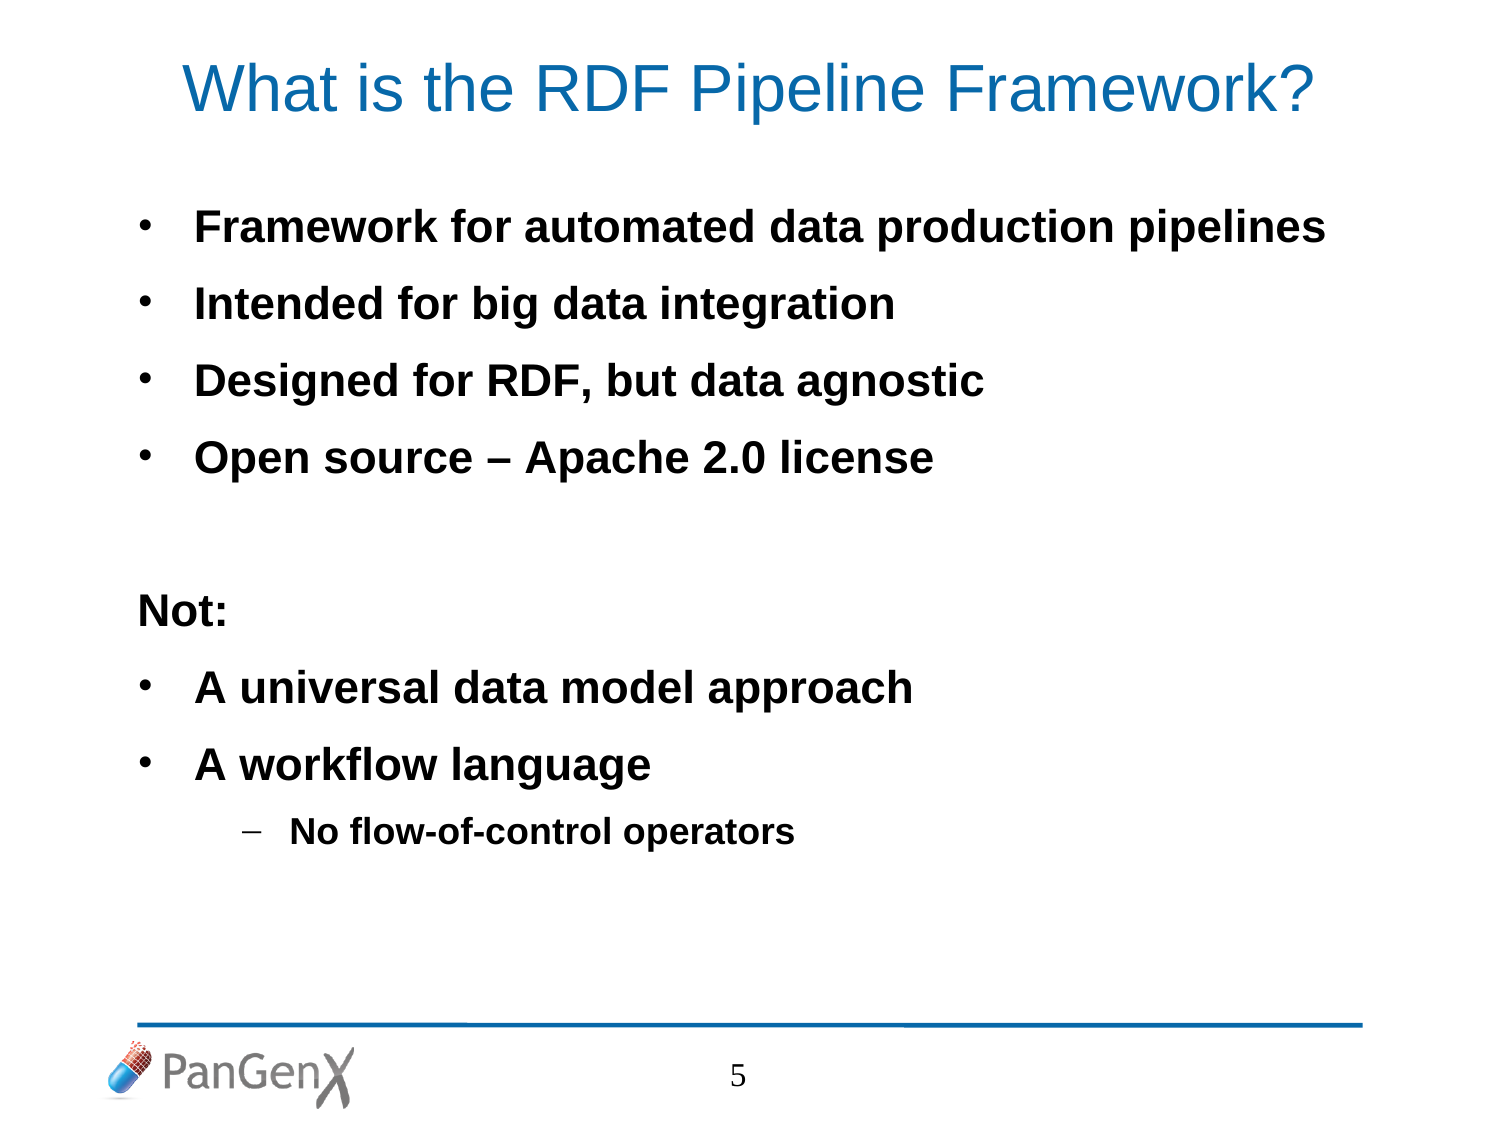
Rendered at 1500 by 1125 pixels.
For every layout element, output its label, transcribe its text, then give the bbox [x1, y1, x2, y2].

title What is the RDF Pipeline Framework? [0, 6, 1500, 149]
picture [89, 1041, 354, 1109]
list Framework for automated data production pipelines Intended for big data integration Designed for RDF, but data agnostic Open source – Apache 2.0 license Not: A universal data model approach A workflow language No flow-of-control operators [115, 179, 1387, 1005]
